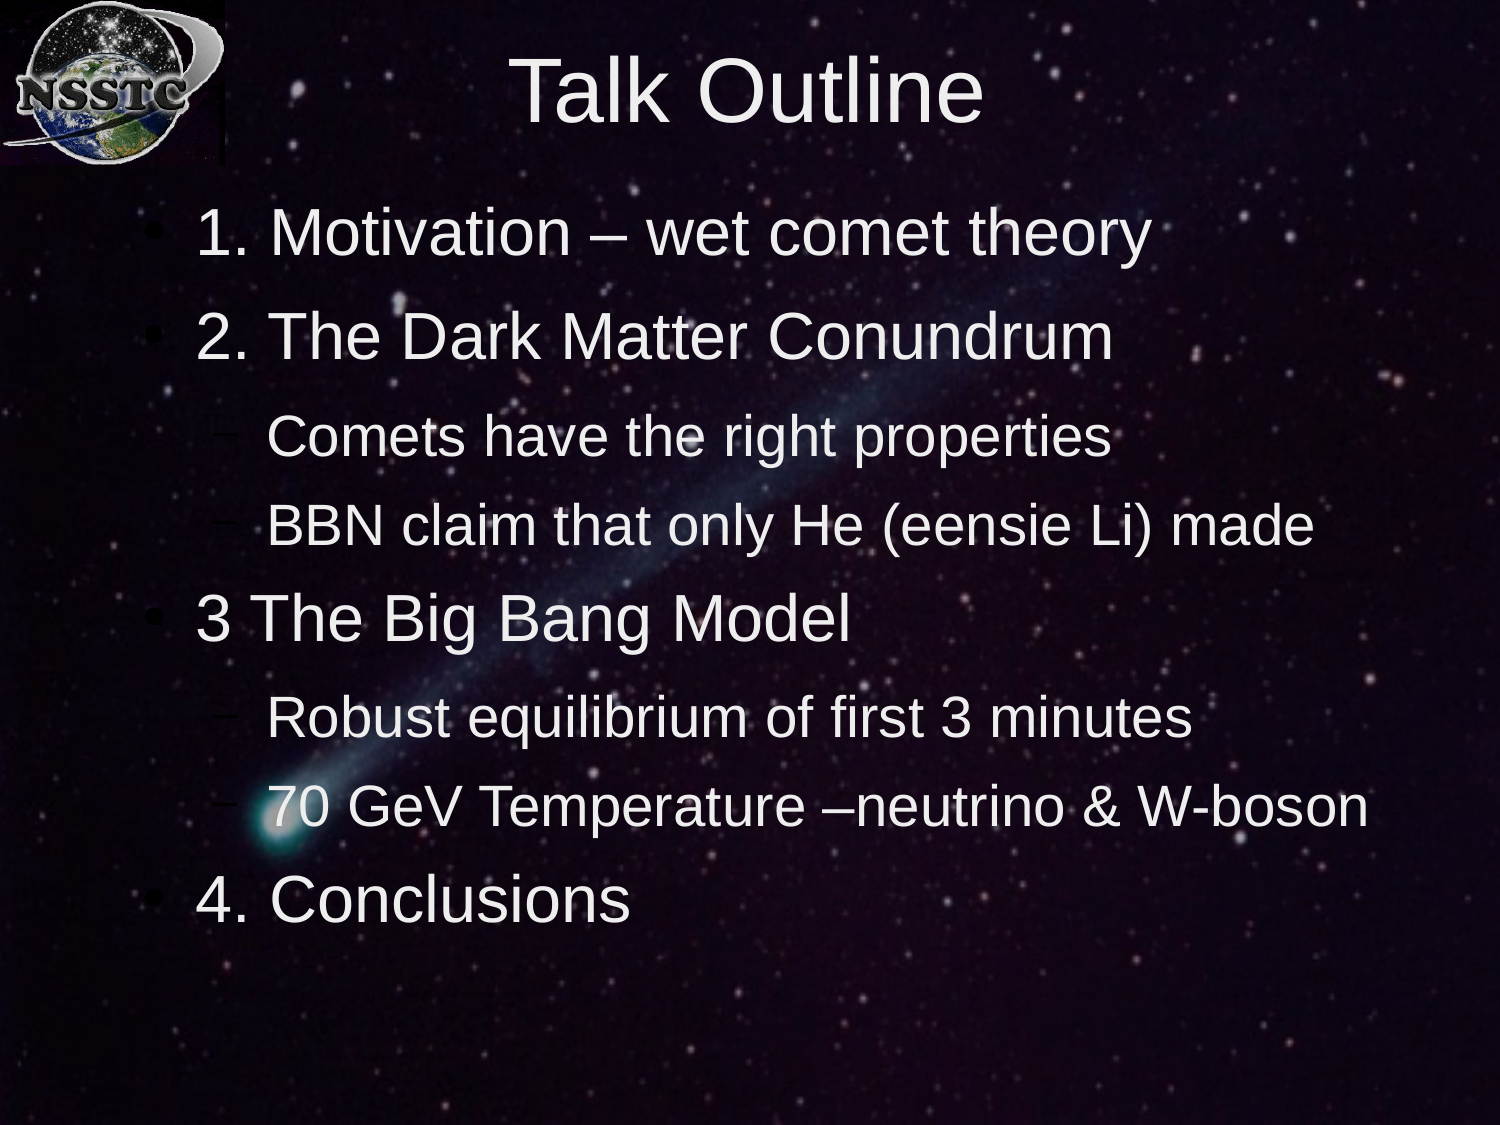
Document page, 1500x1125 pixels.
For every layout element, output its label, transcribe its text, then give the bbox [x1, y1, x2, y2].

title Talk Outline [112, 0, 1383, 190]
picture [0, 0, 1500, 1125]
list 1. Motivation – wet comet theory 2. The Dark Matter Conundrum Comets have the right properties BBN claim that only He (eensie Li) made 3 The Big Bang Model Robust equilibrium of first 3 minutes 70 GeV Temperature –neutrino & W-boson 4. Conclusions [124, 195, 1456, 1051]
